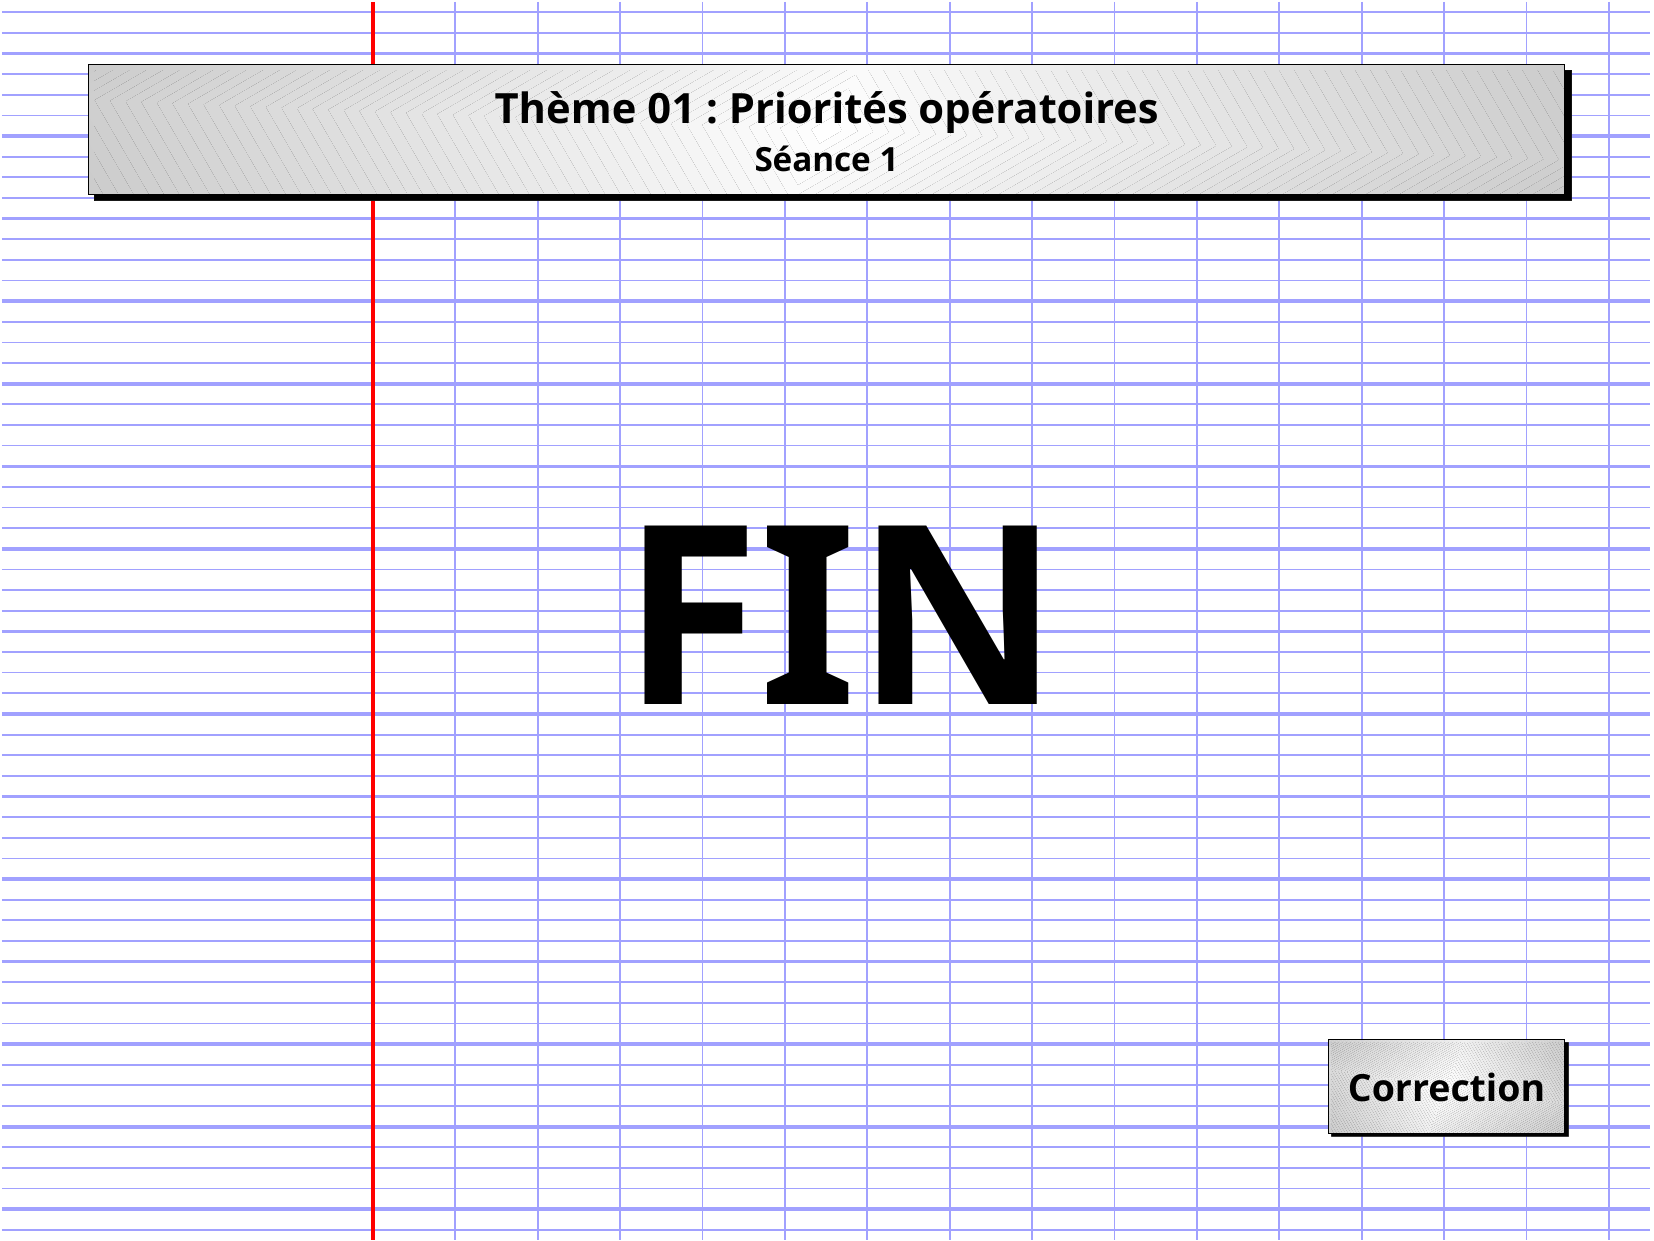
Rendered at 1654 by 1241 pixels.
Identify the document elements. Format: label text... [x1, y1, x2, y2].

text_box FIN [413, 429, 1270, 798]
text_box Correction [1328, 1039, 1565, 1134]
picture [0, 0, 1654, 1241]
text_box Thème 01 : Priorités opératoires Séance 1 [88, 64, 1565, 195]
